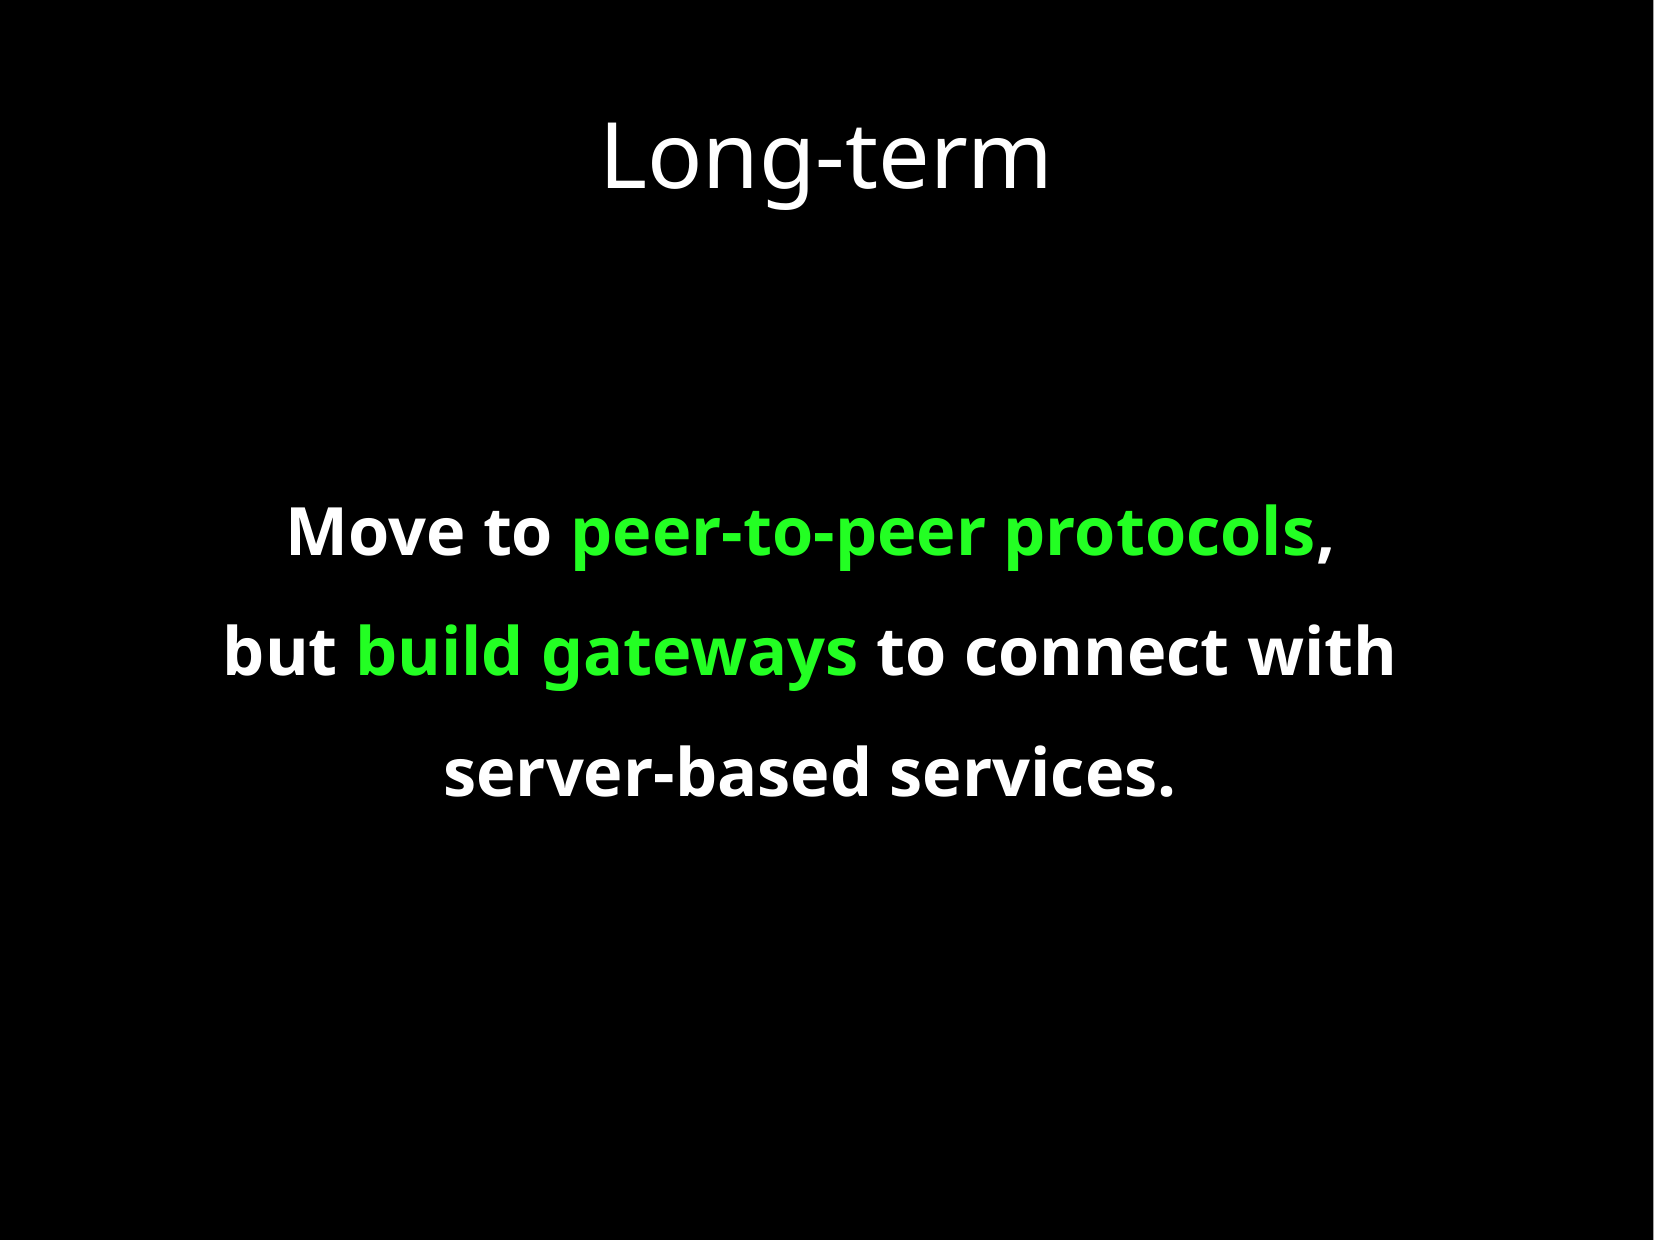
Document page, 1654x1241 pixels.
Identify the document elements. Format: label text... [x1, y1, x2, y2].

title Long-term [82, 49, 1571, 257]
list Move to peer-to-peer protocols, but build gateways to connect with server-based services. [82, 290, 1538, 1010]
